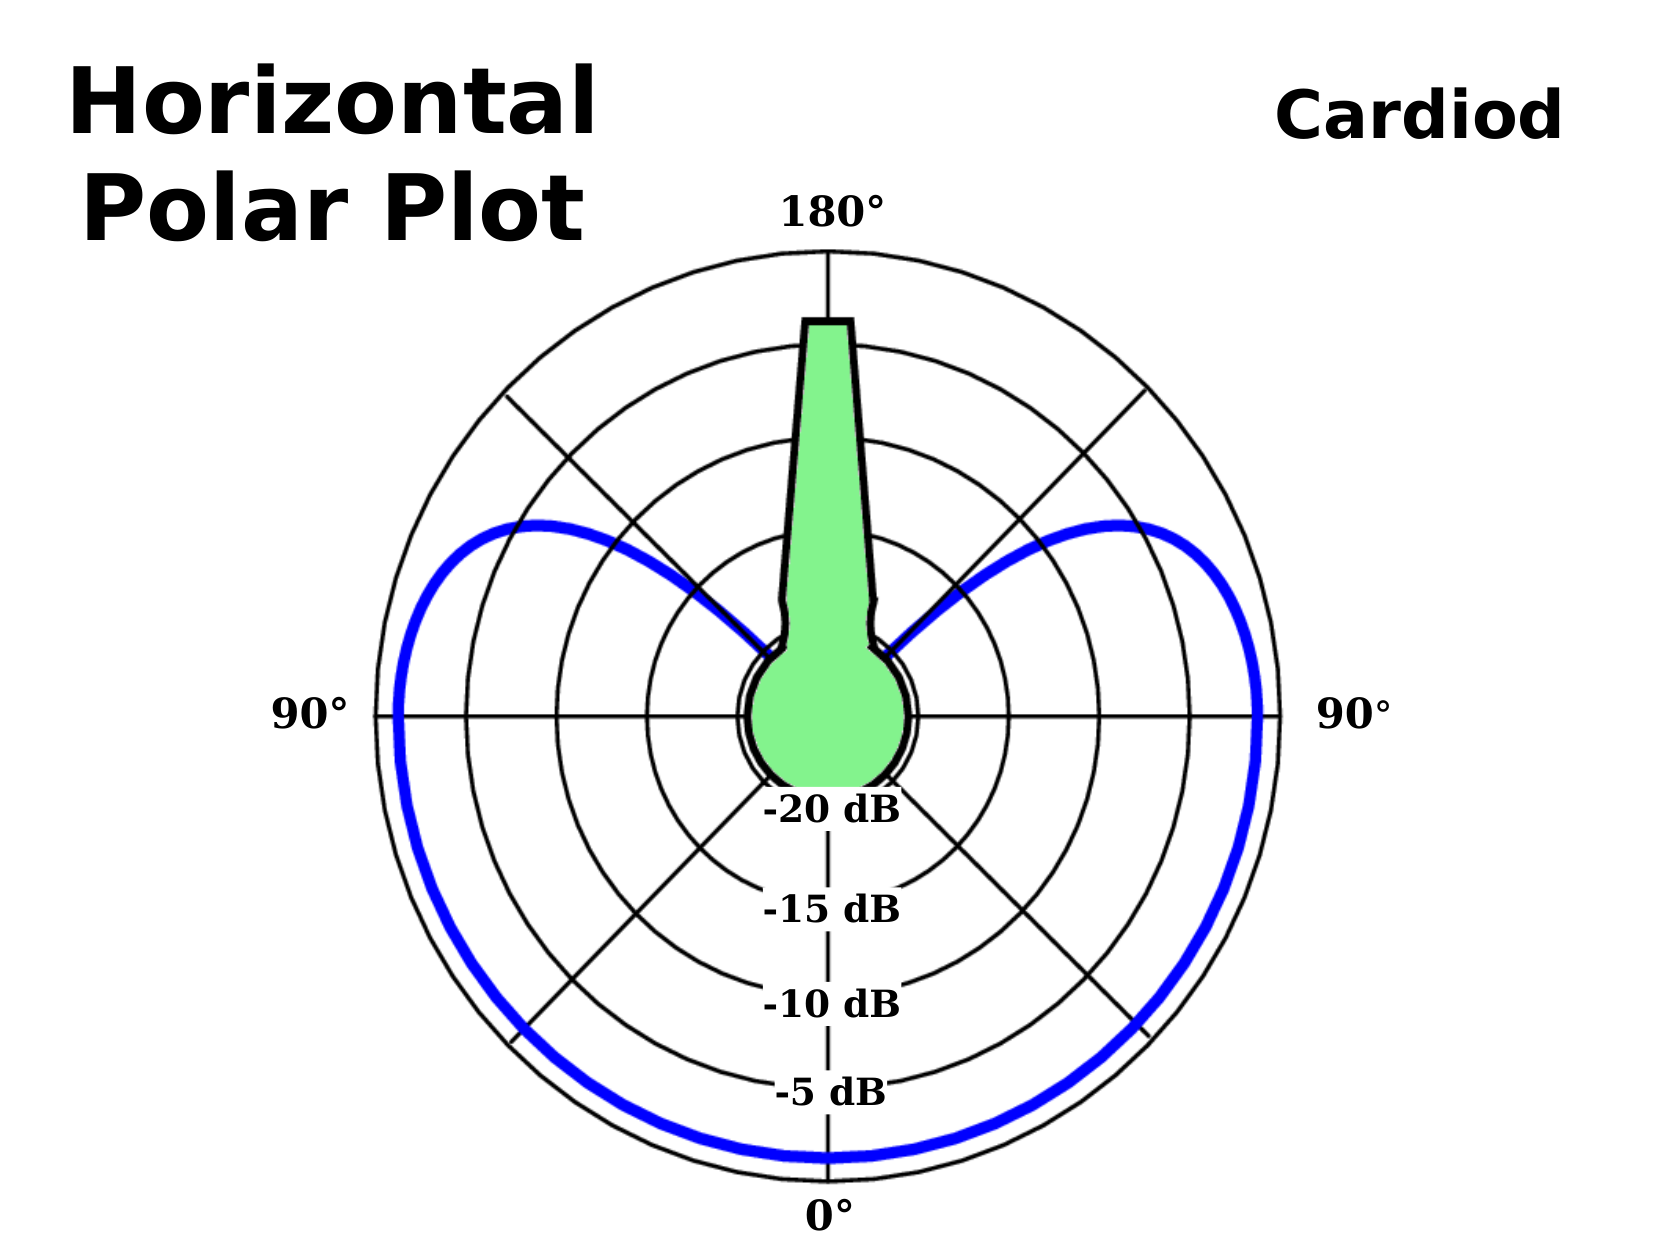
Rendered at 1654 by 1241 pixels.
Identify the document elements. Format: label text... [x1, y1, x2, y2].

text_box -5 dB [774, 1070, 888, 1115]
text_box Horizontal Polar Plot [65, 47, 647, 263]
picture [318, 219, 1329, 1207]
text_box 0° [805, 1191, 856, 1241]
text_box 90° [270, 689, 350, 739]
text_box -10 dB [762, 981, 902, 1026]
text_box -15 dB [762, 887, 902, 932]
text_box 180° [778, 187, 887, 237]
text_box Cardiod [1274, 37, 1613, 195]
text_box -20 dB [762, 786, 902, 831]
text_box 90° [1315, 689, 1393, 739]
